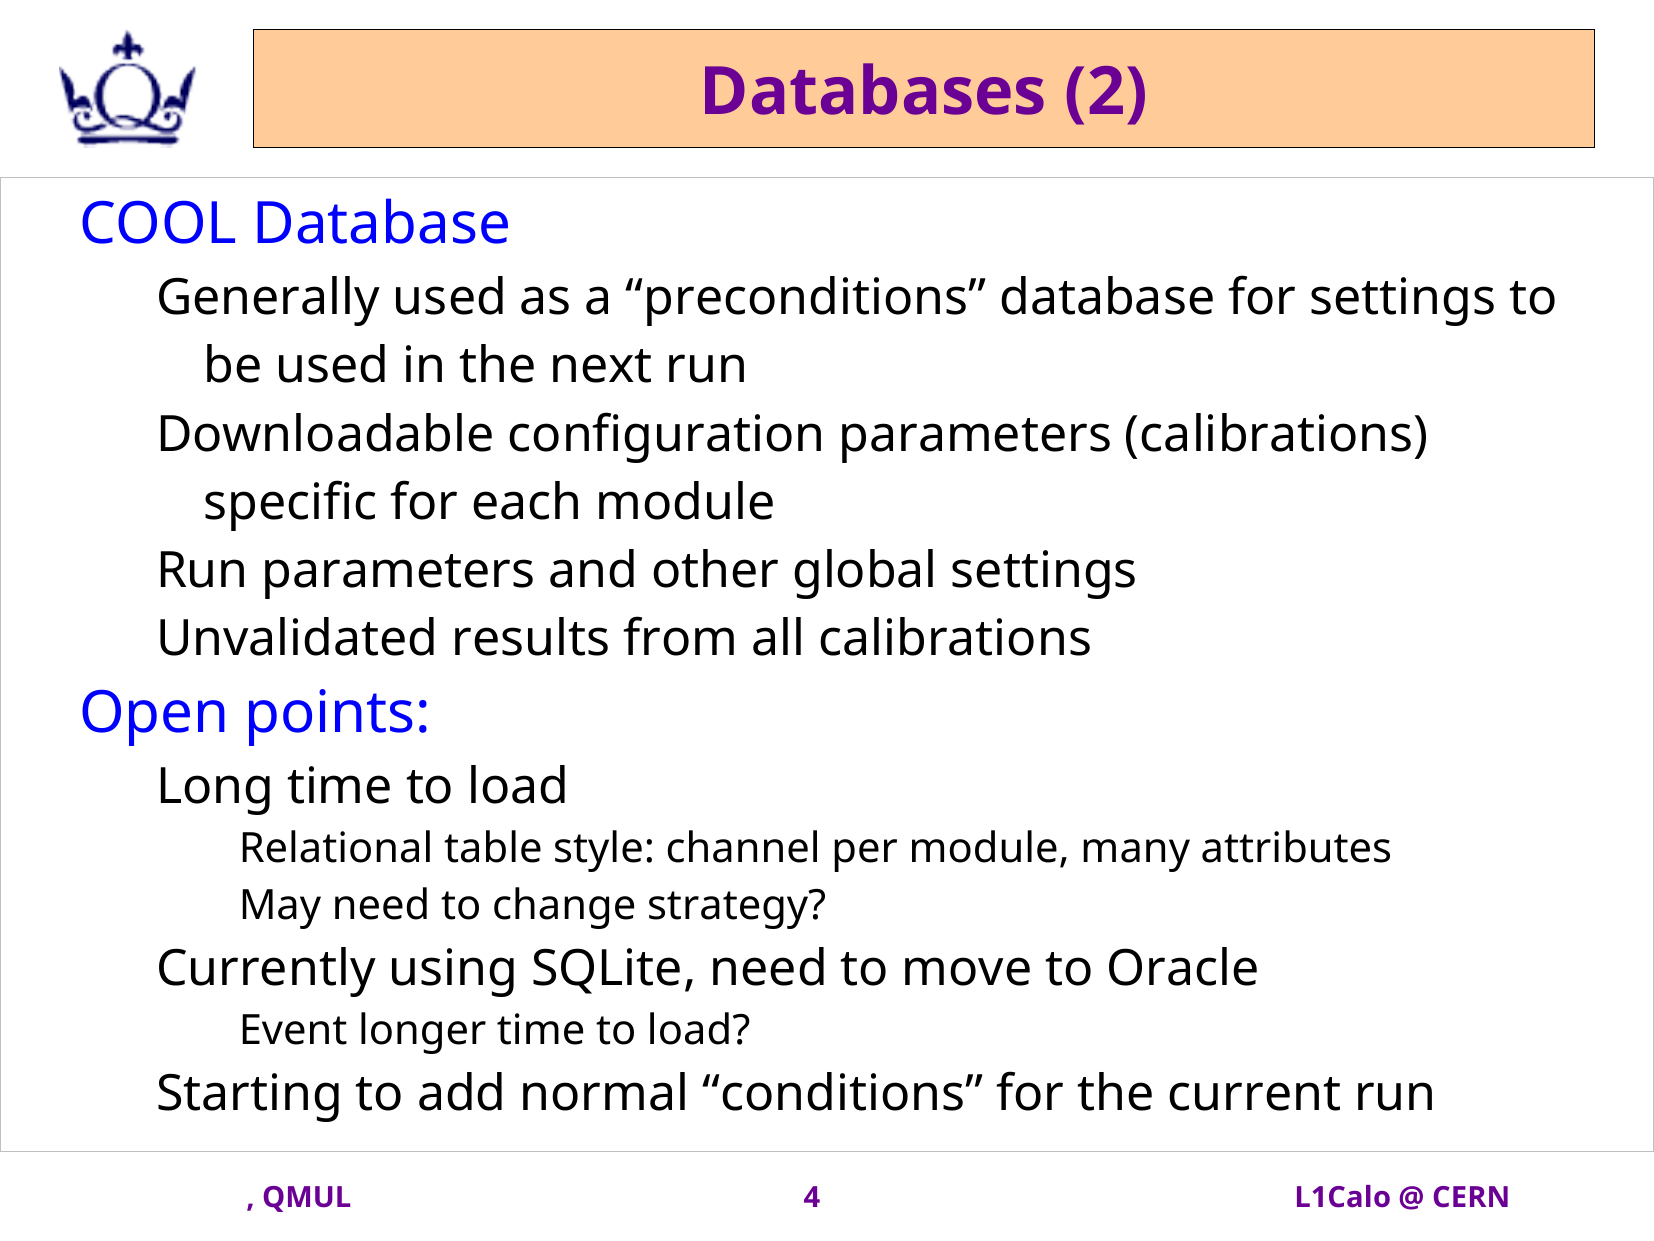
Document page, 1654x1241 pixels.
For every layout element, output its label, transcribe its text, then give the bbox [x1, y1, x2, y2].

picture [59, 29, 200, 148]
title Databases (2) [253, 29, 1595, 148]
list COOL Database Generally used as a “preconditions” database for settings to be used in the next run Downloadable configuration parameters (calibrations) specific for each module Run parameters and other global settings Unvalidated results from all calibrations Open points: Long time to load Relational table style: channel per module, many attributes May need to change strategy? Currently using SQLite, need to move to Oracle Event longer time to load? Starting to add normal “conditions” for the current run [61, 181, 1605, 1145]
